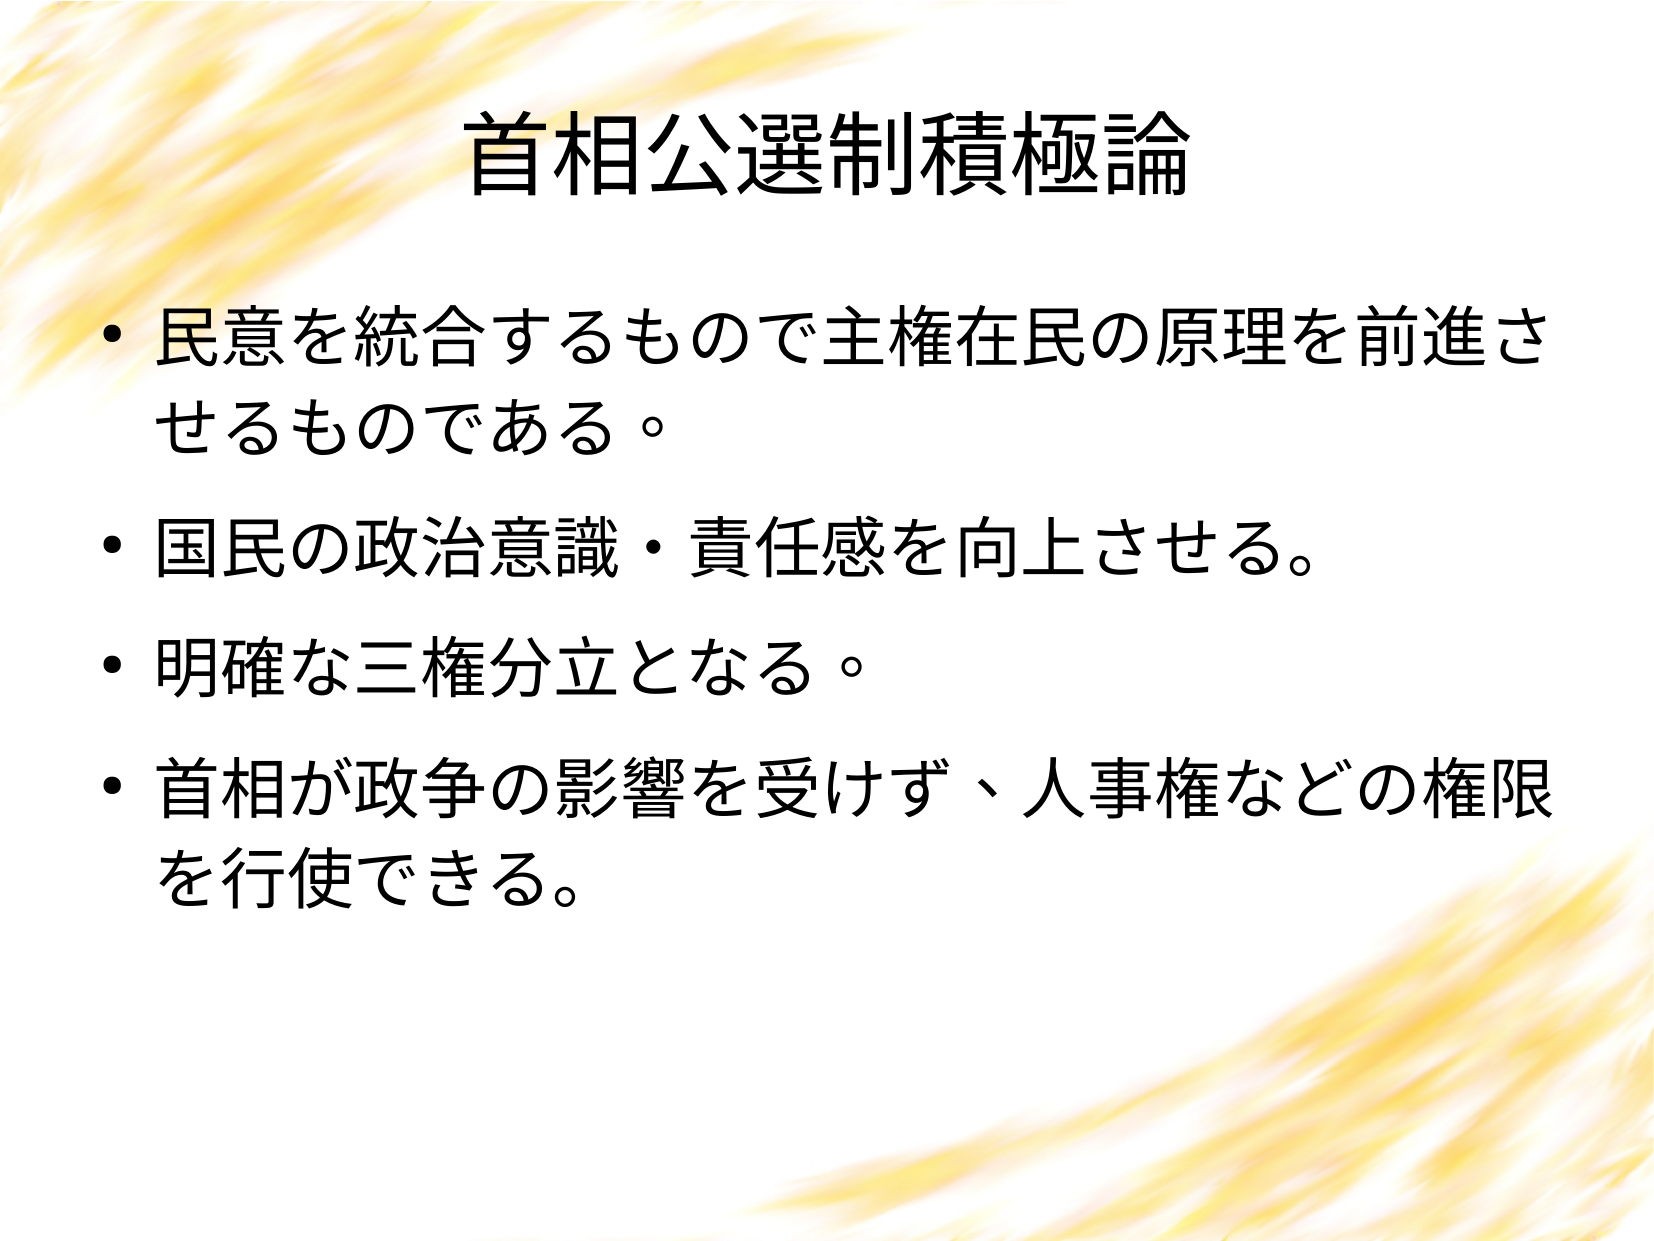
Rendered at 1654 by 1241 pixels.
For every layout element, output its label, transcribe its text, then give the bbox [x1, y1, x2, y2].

list 民意を統合するもので主権在民の原理を前進させるものである。 国民の政治意識・責任感を向上させる。 明確な三権分立となる。 首相が政争の影響を受けず、人事権などの権限を行使できる。 [82, 290, 1571, 1094]
picture [0, 0, 1654, 1241]
title 首相公選制積極論 [82, 56, 1571, 250]
